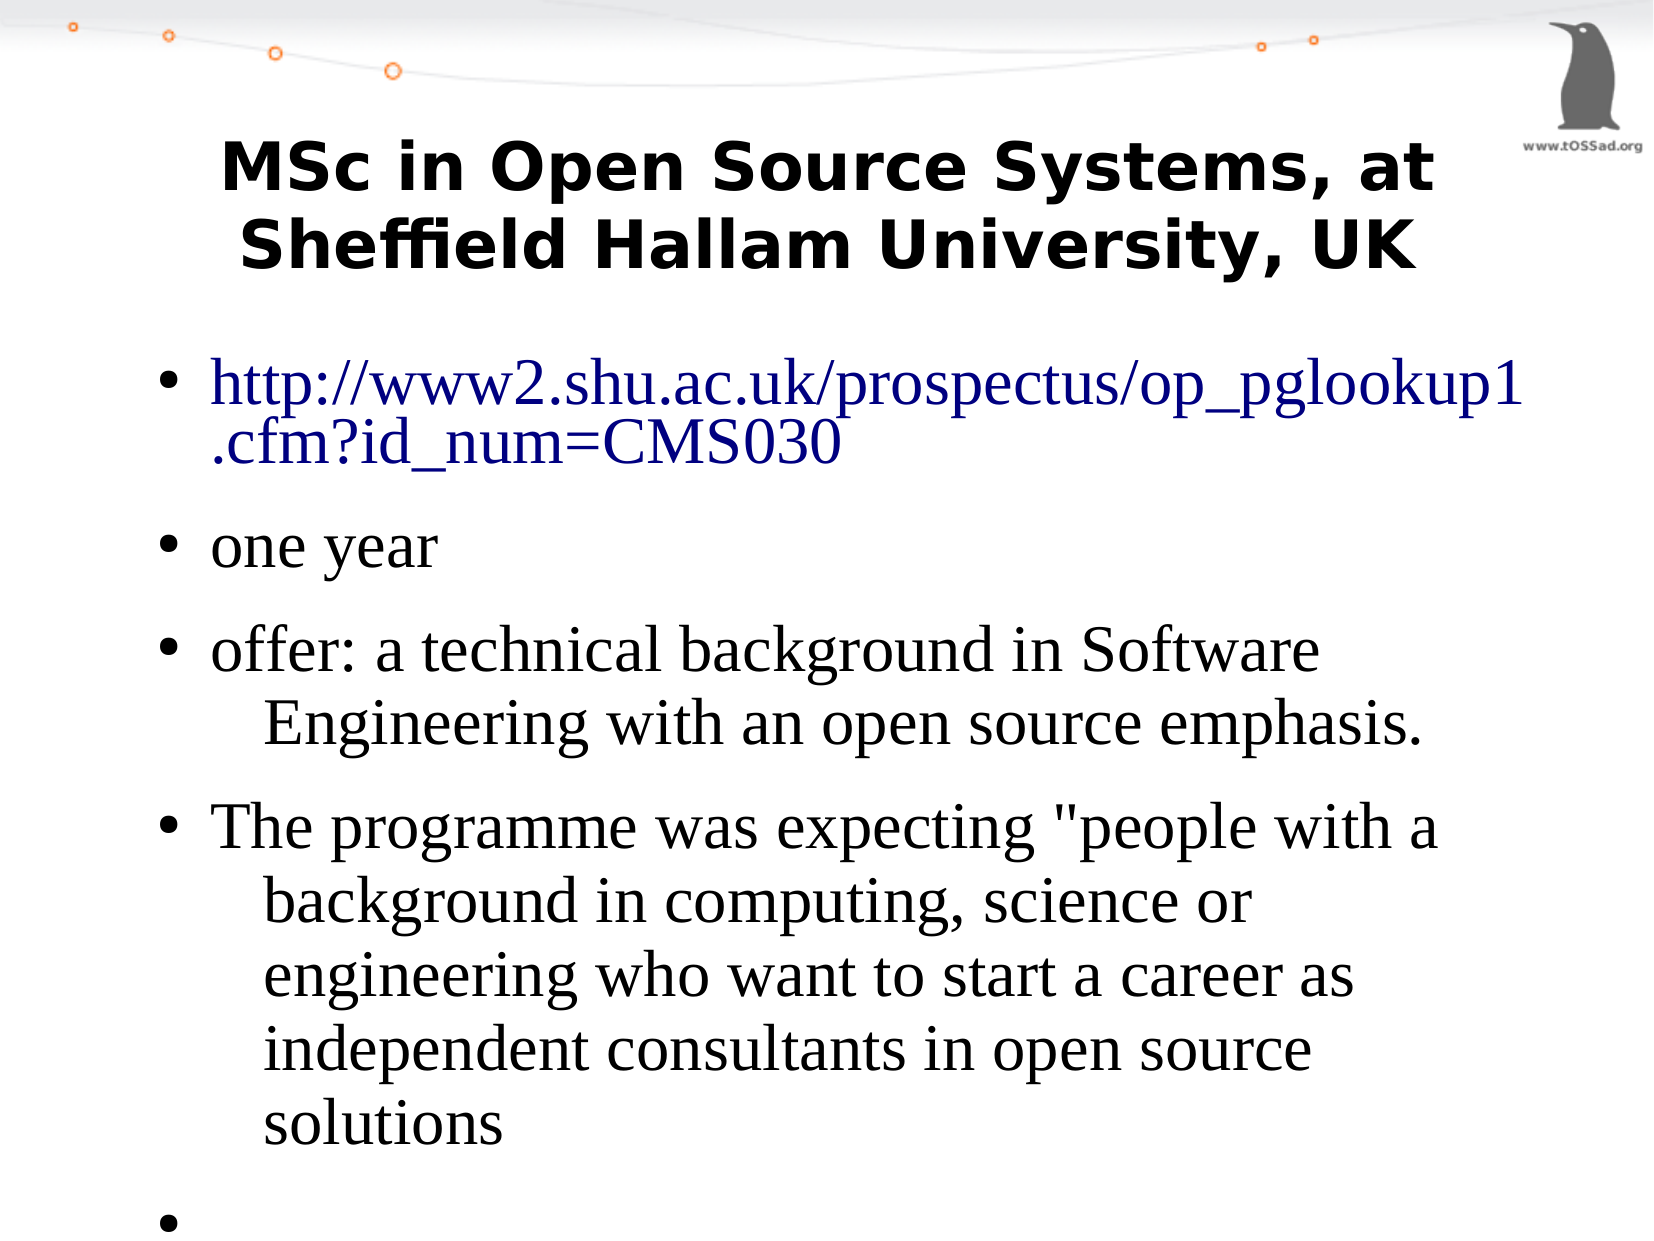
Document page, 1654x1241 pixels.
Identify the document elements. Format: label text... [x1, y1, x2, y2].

list http://www2.shu.ac.uk/prospectus/op_pglookup1.cfm?id_num=CMS030 one year offer: a technical background in Software Engineering with an open source emphasis. The programme was expecting "people with a background in computing, science or engineering who want to start a career as independent consultants in open source solutions [121, 344, 1534, 1191]
picture [0, 0, 1654, 157]
title MSc in Open Source Systems, at Sheffield Hallam University, UK [121, 102, 1534, 311]
